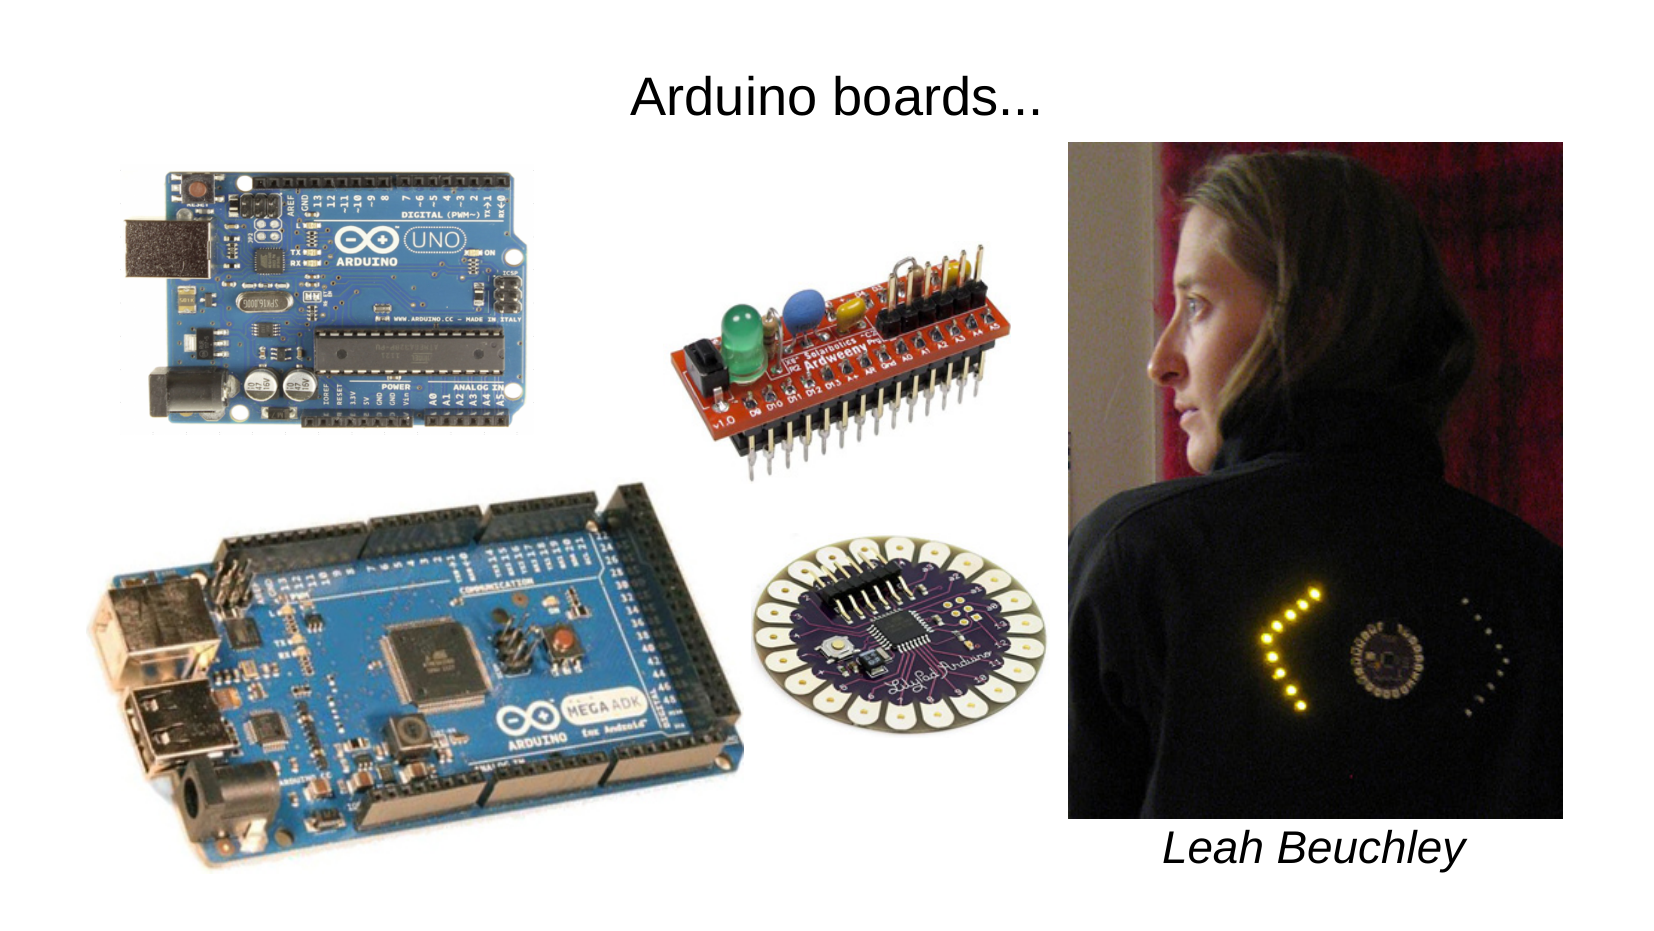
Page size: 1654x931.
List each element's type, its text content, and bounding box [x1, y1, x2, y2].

title Leah Beuchley [1124, 822, 1504, 874]
picture [751, 533, 1050, 738]
picture [120, 164, 534, 436]
picture [86, 241, 1011, 874]
picture [1068, 142, 1563, 819]
title Arduino boards... [551, 66, 1123, 128]
